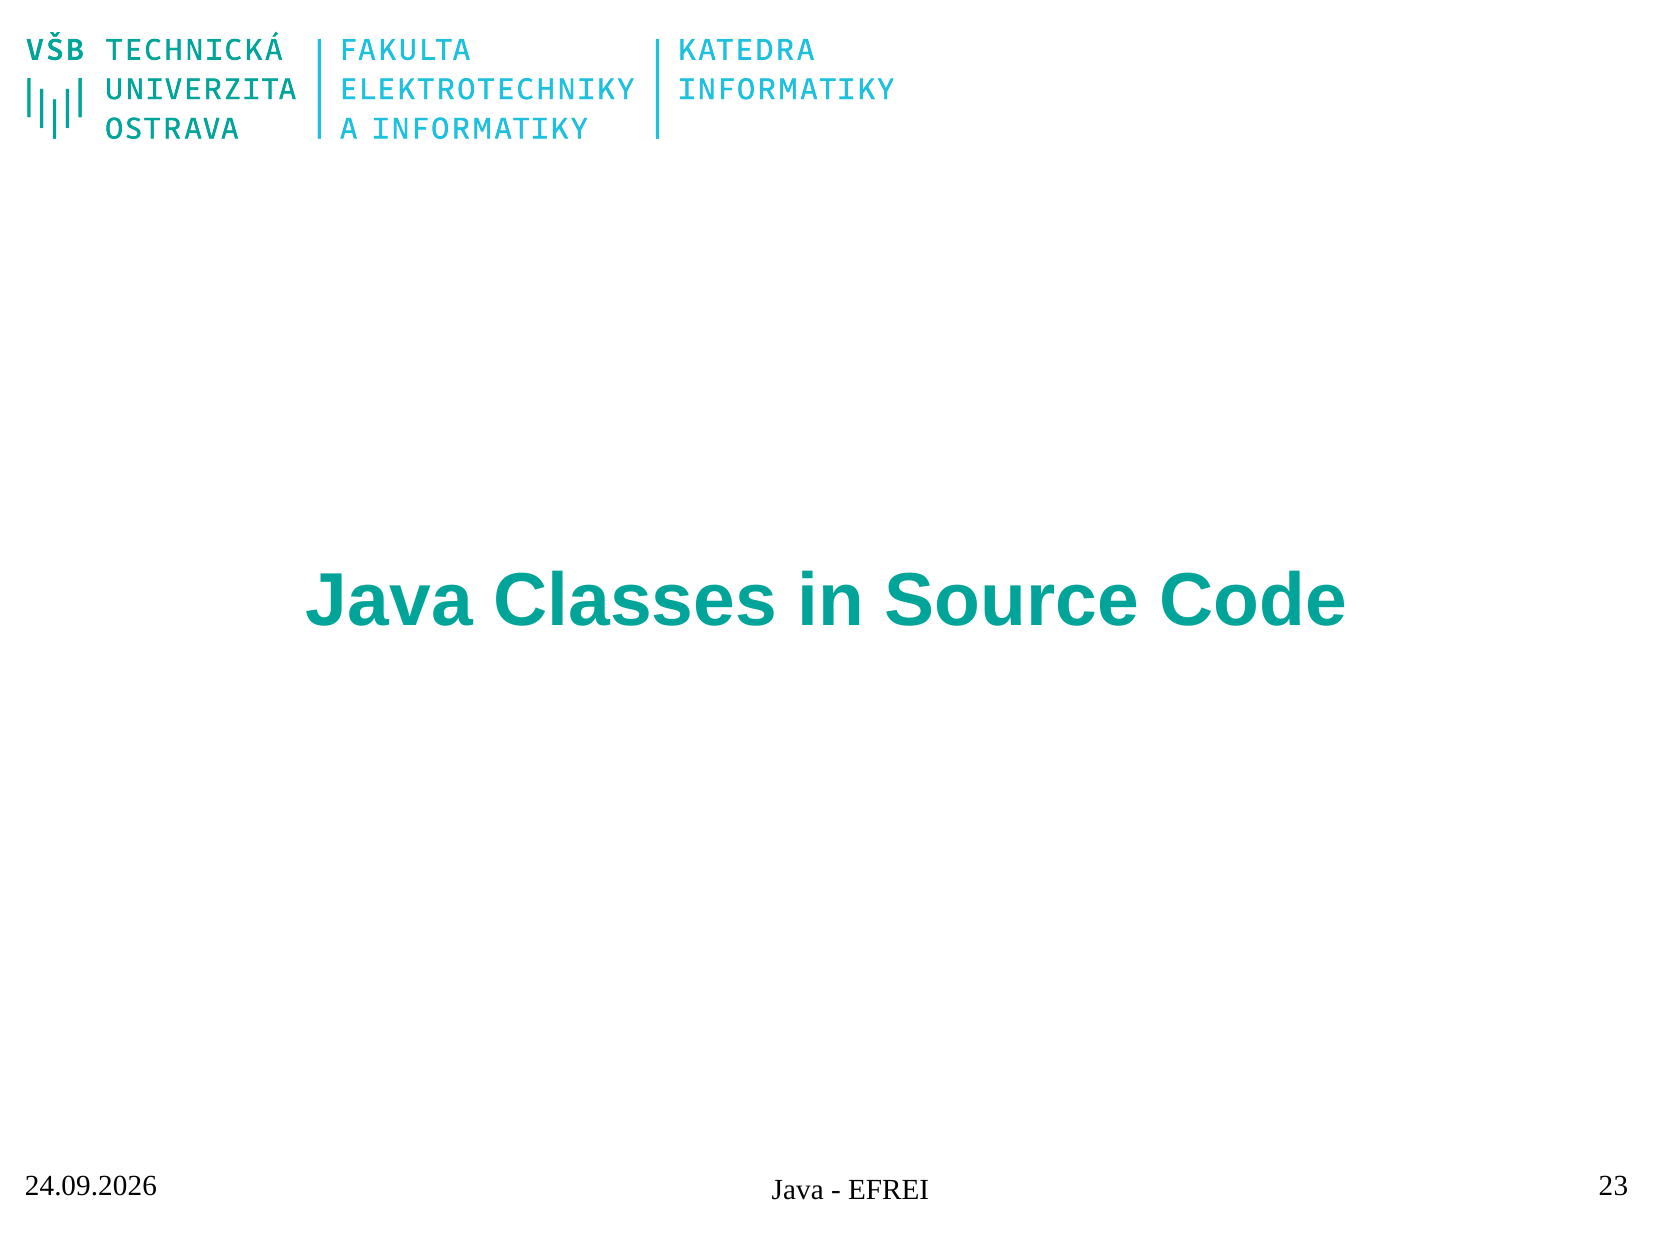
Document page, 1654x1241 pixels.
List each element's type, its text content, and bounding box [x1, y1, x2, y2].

picture [26, 31, 894, 139]
title Java Classes in Source Code [24, 184, 1629, 642]
